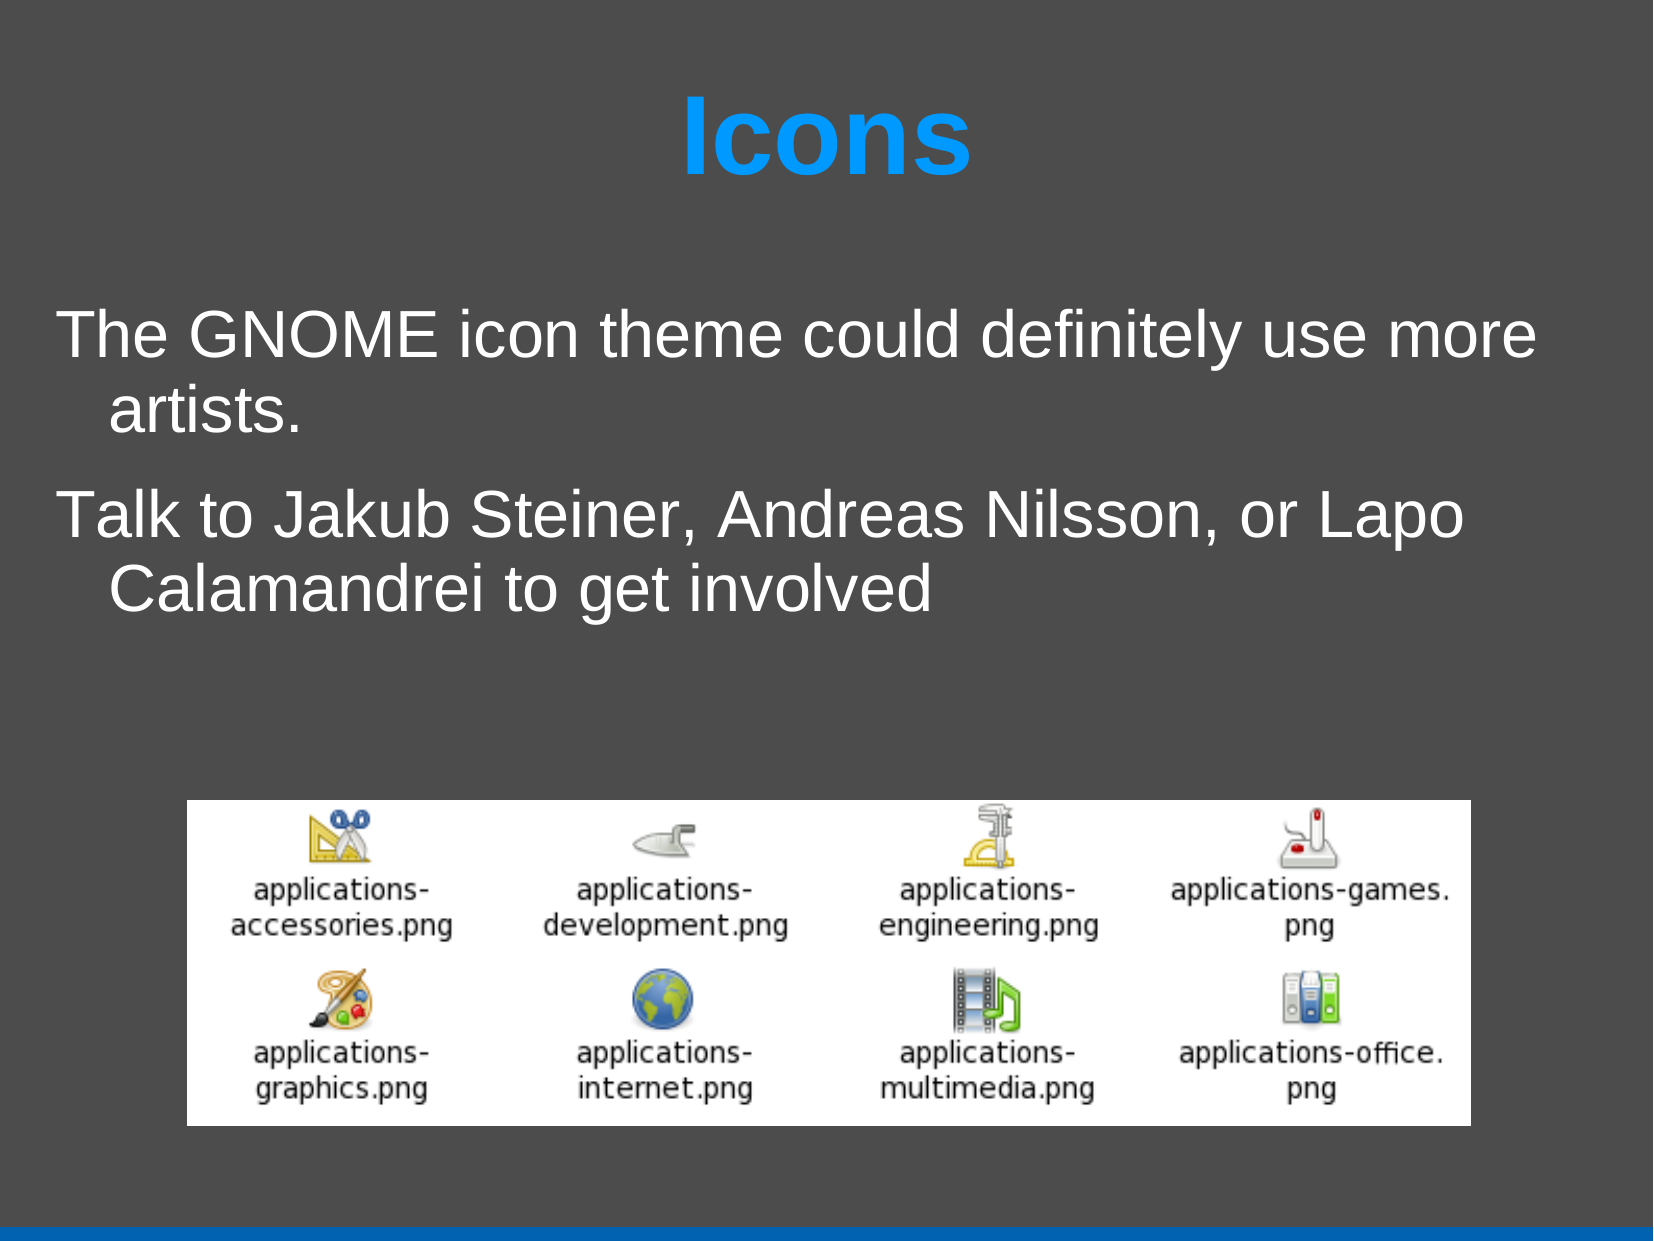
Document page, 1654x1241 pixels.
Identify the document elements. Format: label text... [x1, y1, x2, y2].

title Icons [121, 32, 1533, 240]
picture [187, 800, 1471, 1126]
list The GNOME icon theme could definitely use more artists. Talk to Jakub Steiner, Andreas Nilsson, or Lapo Calamandrei to get involved [37, 297, 1613, 1163]
